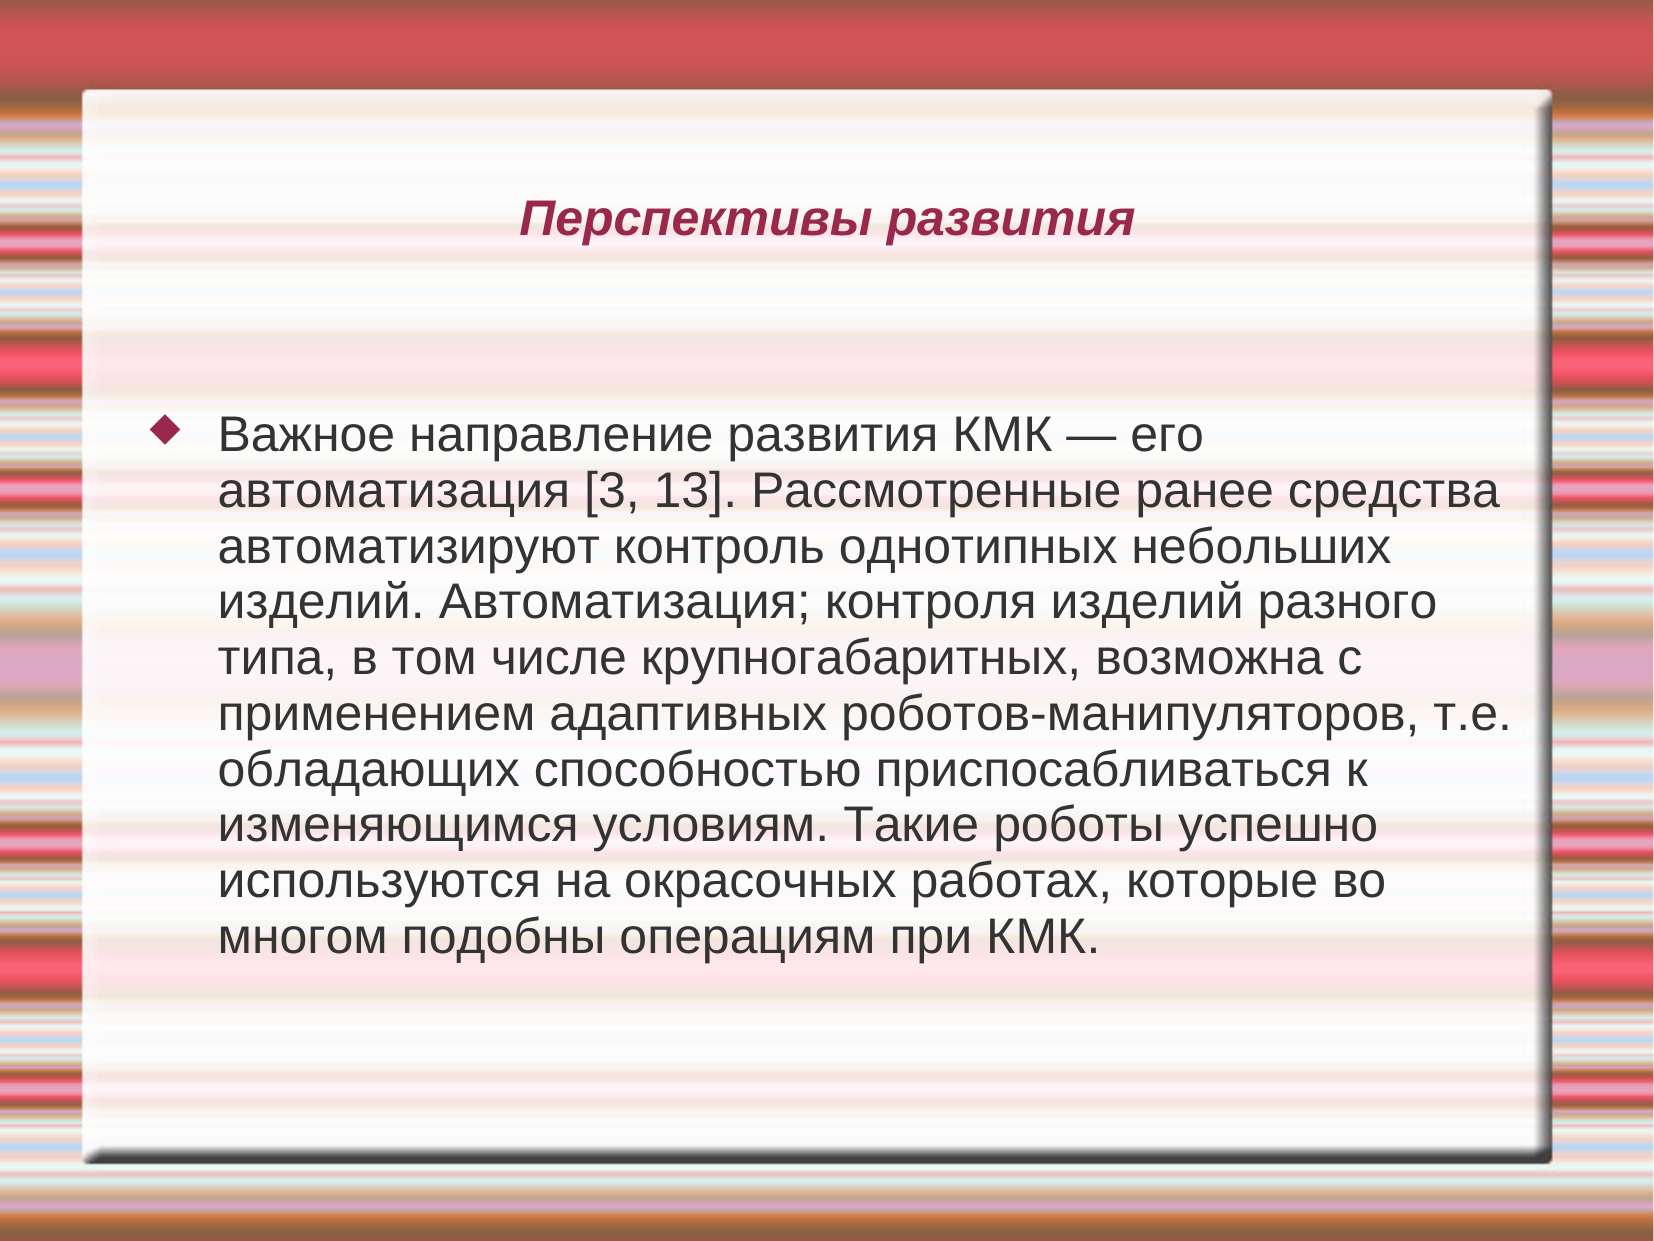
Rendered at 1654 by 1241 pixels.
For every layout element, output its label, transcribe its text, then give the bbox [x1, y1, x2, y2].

picture [0, 0, 1654, 1241]
title Перспективы развития [121, 114, 1534, 322]
list Важное направление развития КМК — его автоматизация [3, 13]. Рассмотренные ранее средства автоматизируют контроль однотипных небольших изделий. Автоматизация; контроля изделий разного типа, в том числе крупногабаритных, возможна с применением адаптивных роботов-манипуляторов, т.е. обладающих способностью приспосабливаться к изменяющимся условиям. Такие роботы успешно используются на окрасочных работах, которые во многом подобны операциям при КМК. [134, 350, 1516, 1132]
